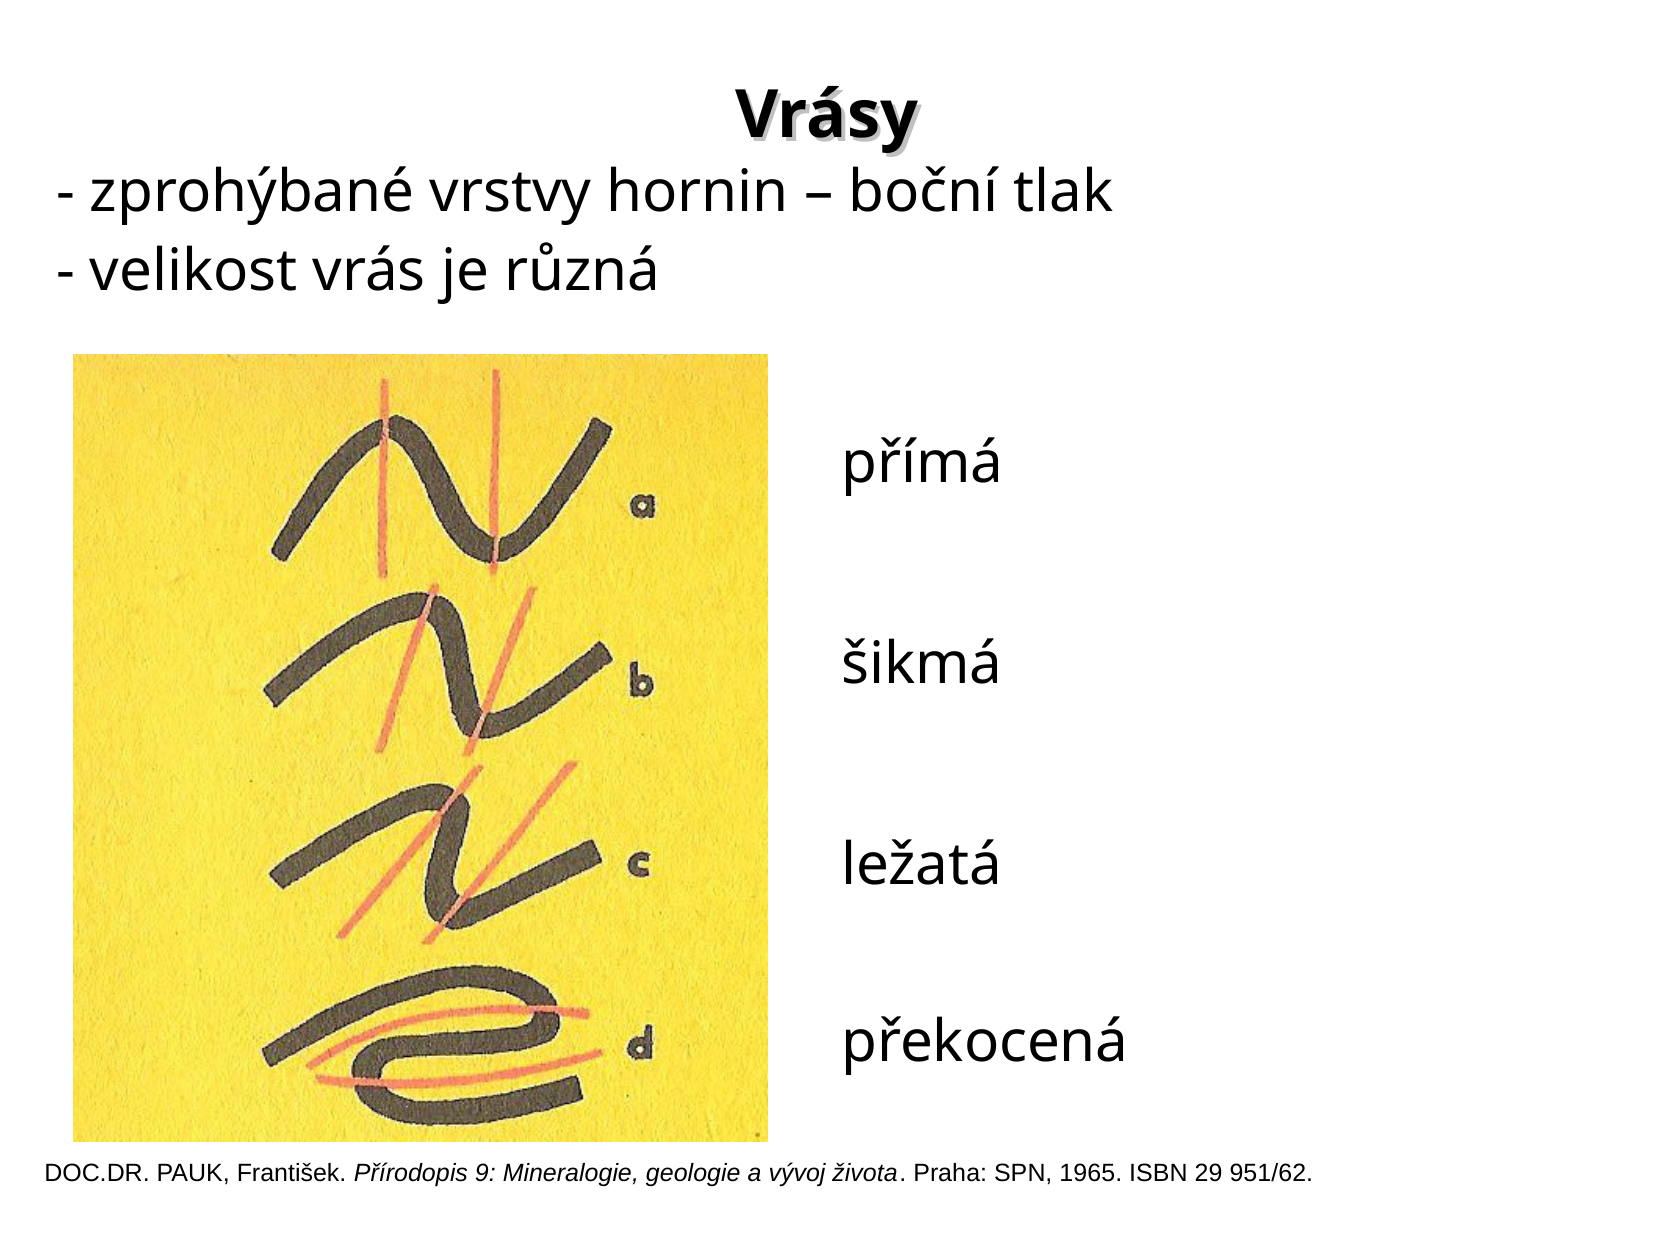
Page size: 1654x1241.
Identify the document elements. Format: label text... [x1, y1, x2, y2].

text_box ležatá [826, 815, 1241, 912]
picture [73, 354, 768, 1142]
text_box přímá [826, 413, 1241, 510]
text_box DOC.DR. PAUK, František. Přírodopis 9: Mineralogie, geologie a vývoj života. Praha: SPN, 1965. ISBN 29 951/62. [29, 1151, 1595, 1195]
text_box - zprohýbané vrstvy hornin – boční tlak - velikost vrás je různá [41, 141, 1565, 320]
text_box šikmá [826, 614, 1241, 711]
text_box překocená [826, 992, 1241, 1089]
text_box Vrásy [29, 59, 1625, 167]
